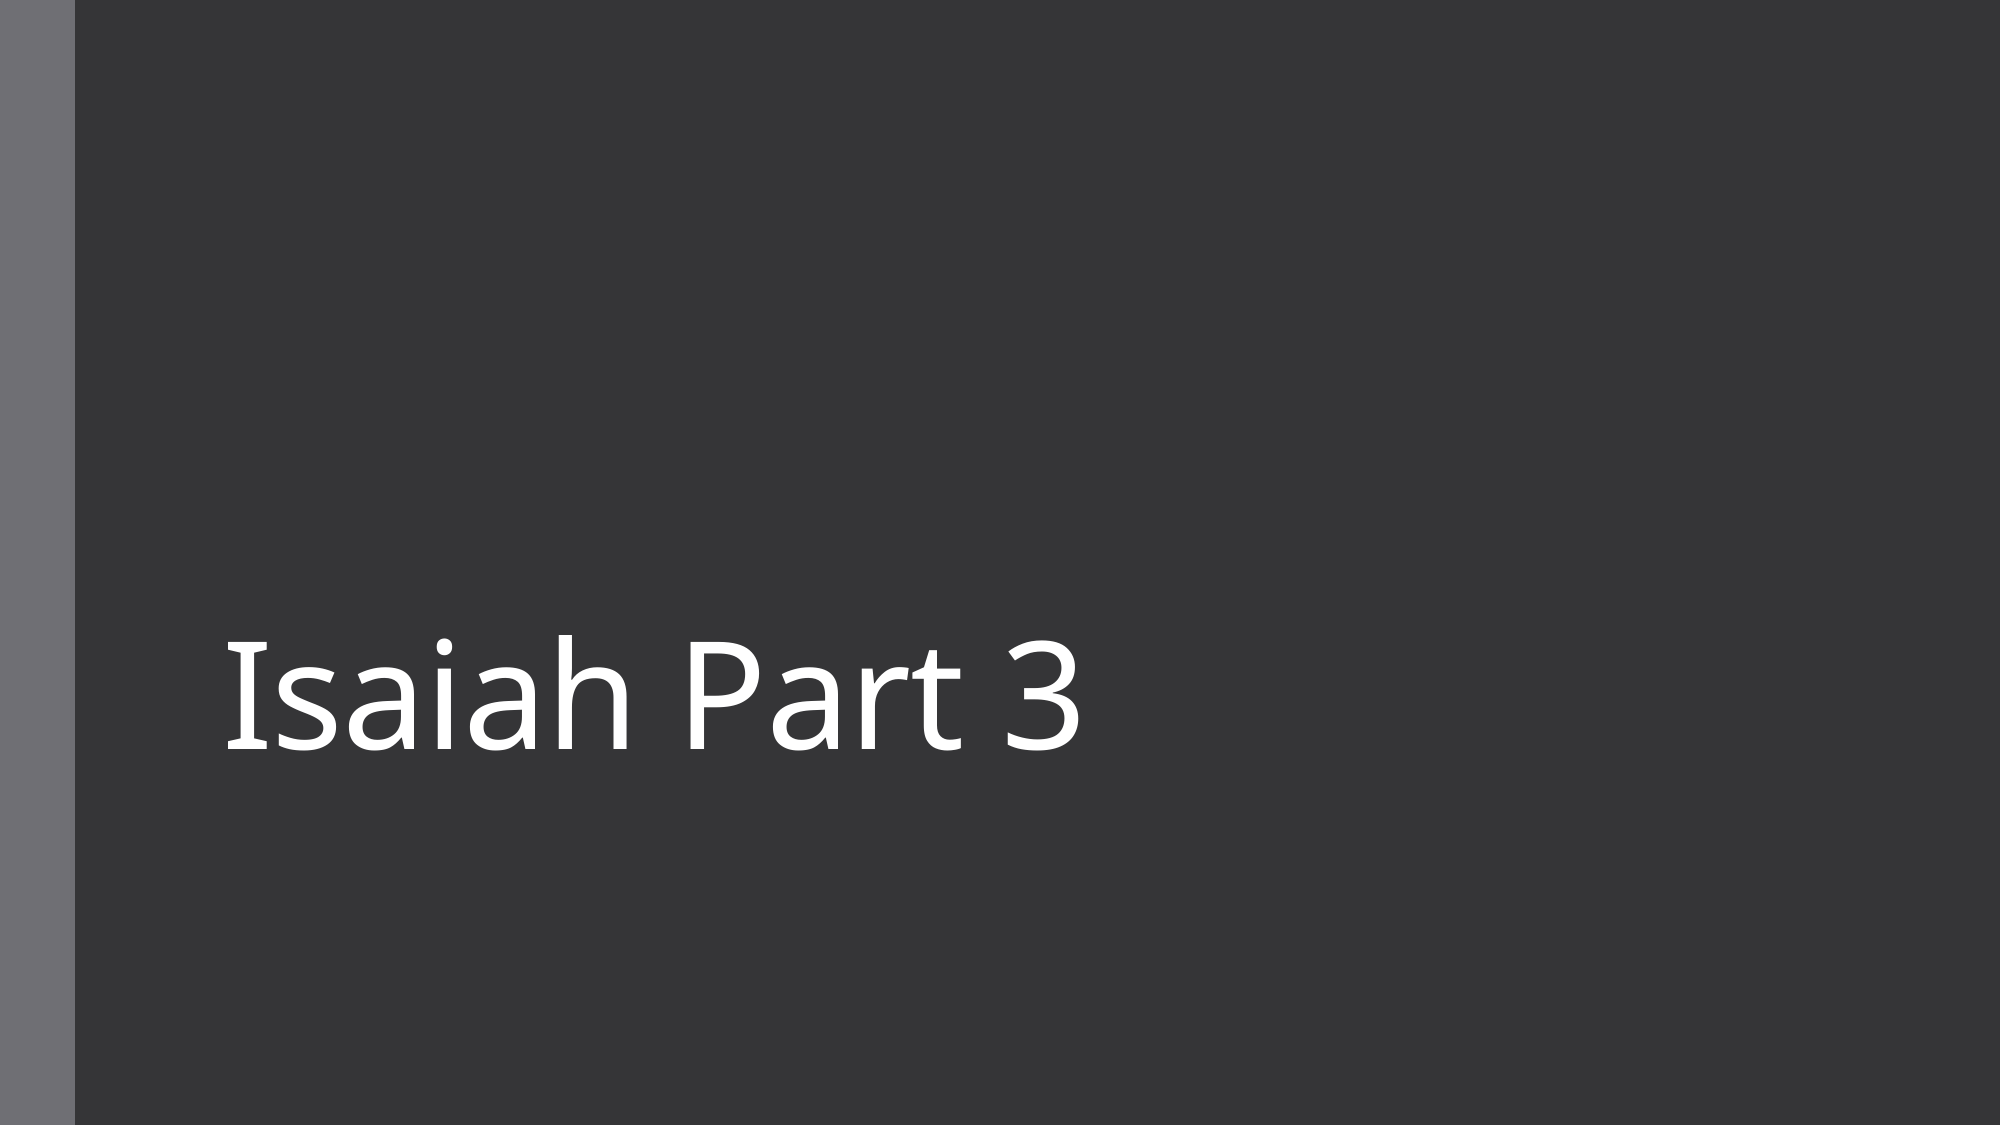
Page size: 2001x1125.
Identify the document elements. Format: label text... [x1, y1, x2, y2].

title Isaiah Part 3 [206, 124, 1752, 788]
